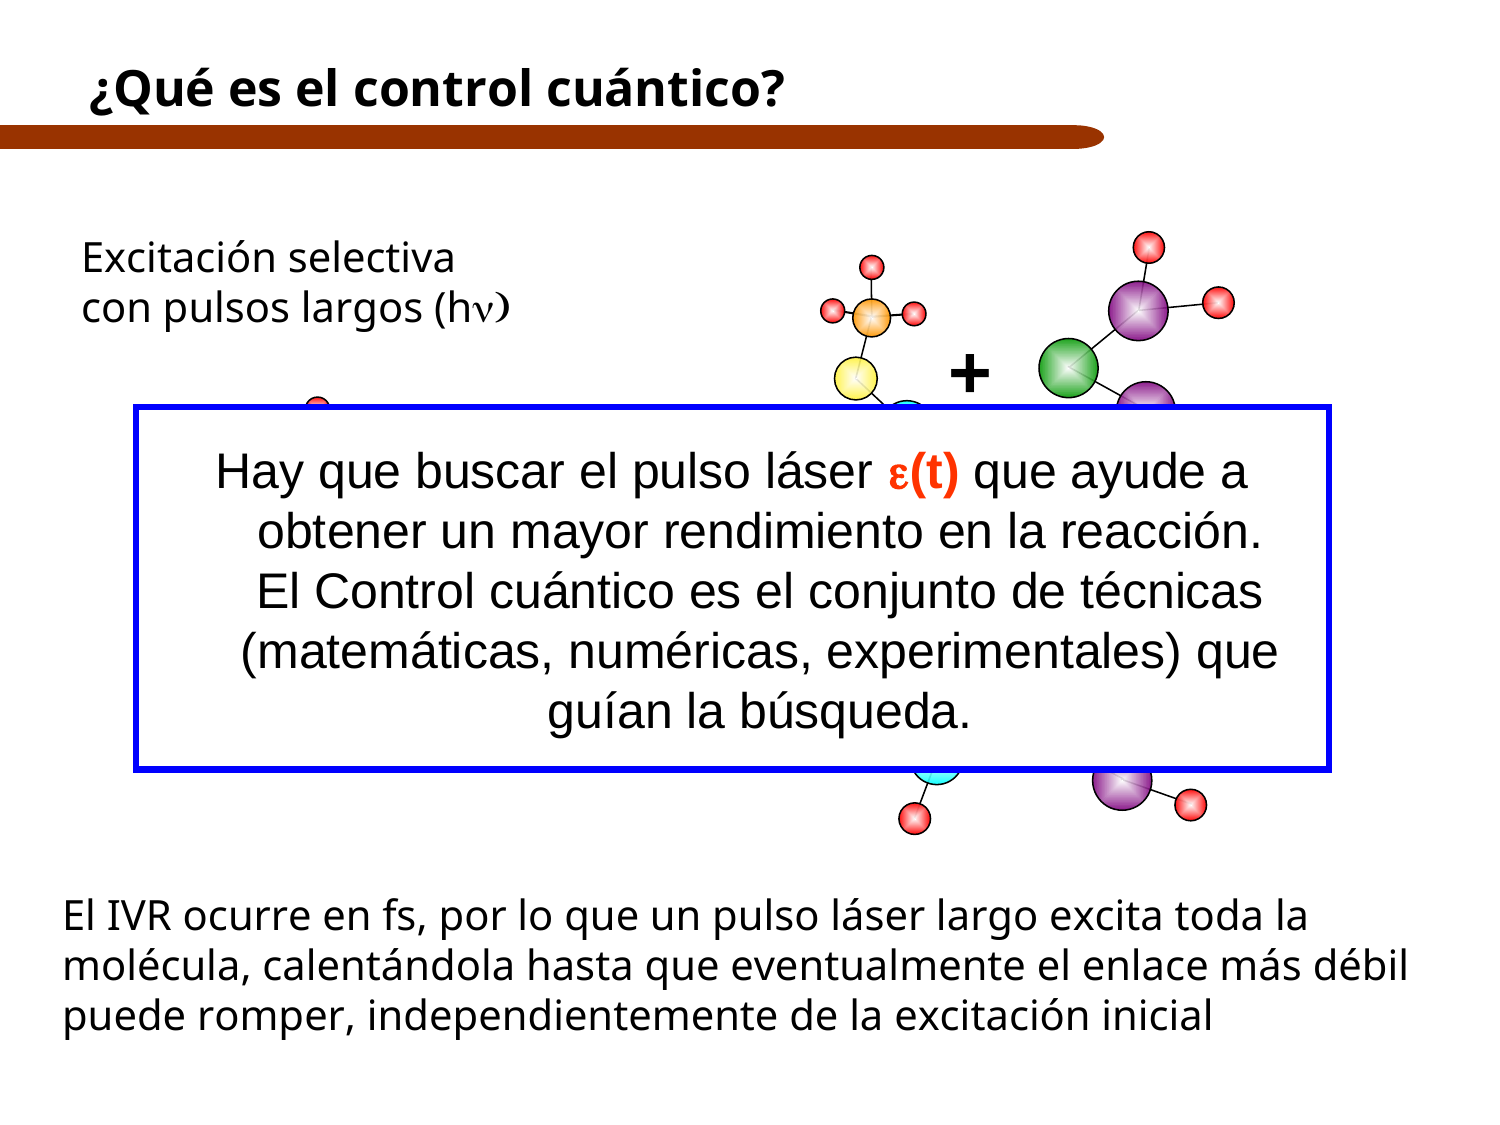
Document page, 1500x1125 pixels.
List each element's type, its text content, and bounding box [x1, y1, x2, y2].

text_box [859, 255, 884, 280]
text_box ¿Qué es el control cuántico? [74, 30, 1447, 143]
text_box El IVR ocurre en fs, por lo que un pulso láser largo excita toda la molécula, calentándola hasta que eventualmente el enlace más débil puede romper, independientemente de la excitación inicial [47, 881, 1495, 1047]
text_box [834, 357, 878, 400]
text_box [1116, 381, 1175, 406]
text_box [1133, 231, 1165, 264]
text_box [913, 770, 961, 785]
text_box [902, 302, 926, 326]
text_box [1174, 789, 1207, 821]
text_box Hay que buscar el pulso láser (t) que ayude a obtener un mayor rendimiento en la reacción. El Control cuántico es el conjunto de técnicas (matemáticas, numéricas, experimentales) que guían la búsqueda. [135, 406, 1329, 770]
text_box Excitación selectiva con pulsos largos (h [66, 222, 526, 339]
text_box [820, 298, 845, 323]
text_box + [915, 315, 1026, 406]
text_box [1108, 281, 1169, 341]
text_box [1202, 286, 1235, 319]
text_box [852, 298, 891, 337]
text_box [1039, 338, 1099, 398]
text_box [898, 802, 931, 835]
text_box [890, 400, 923, 406]
text_box [1092, 770, 1152, 811]
text_box [305, 397, 330, 406]
